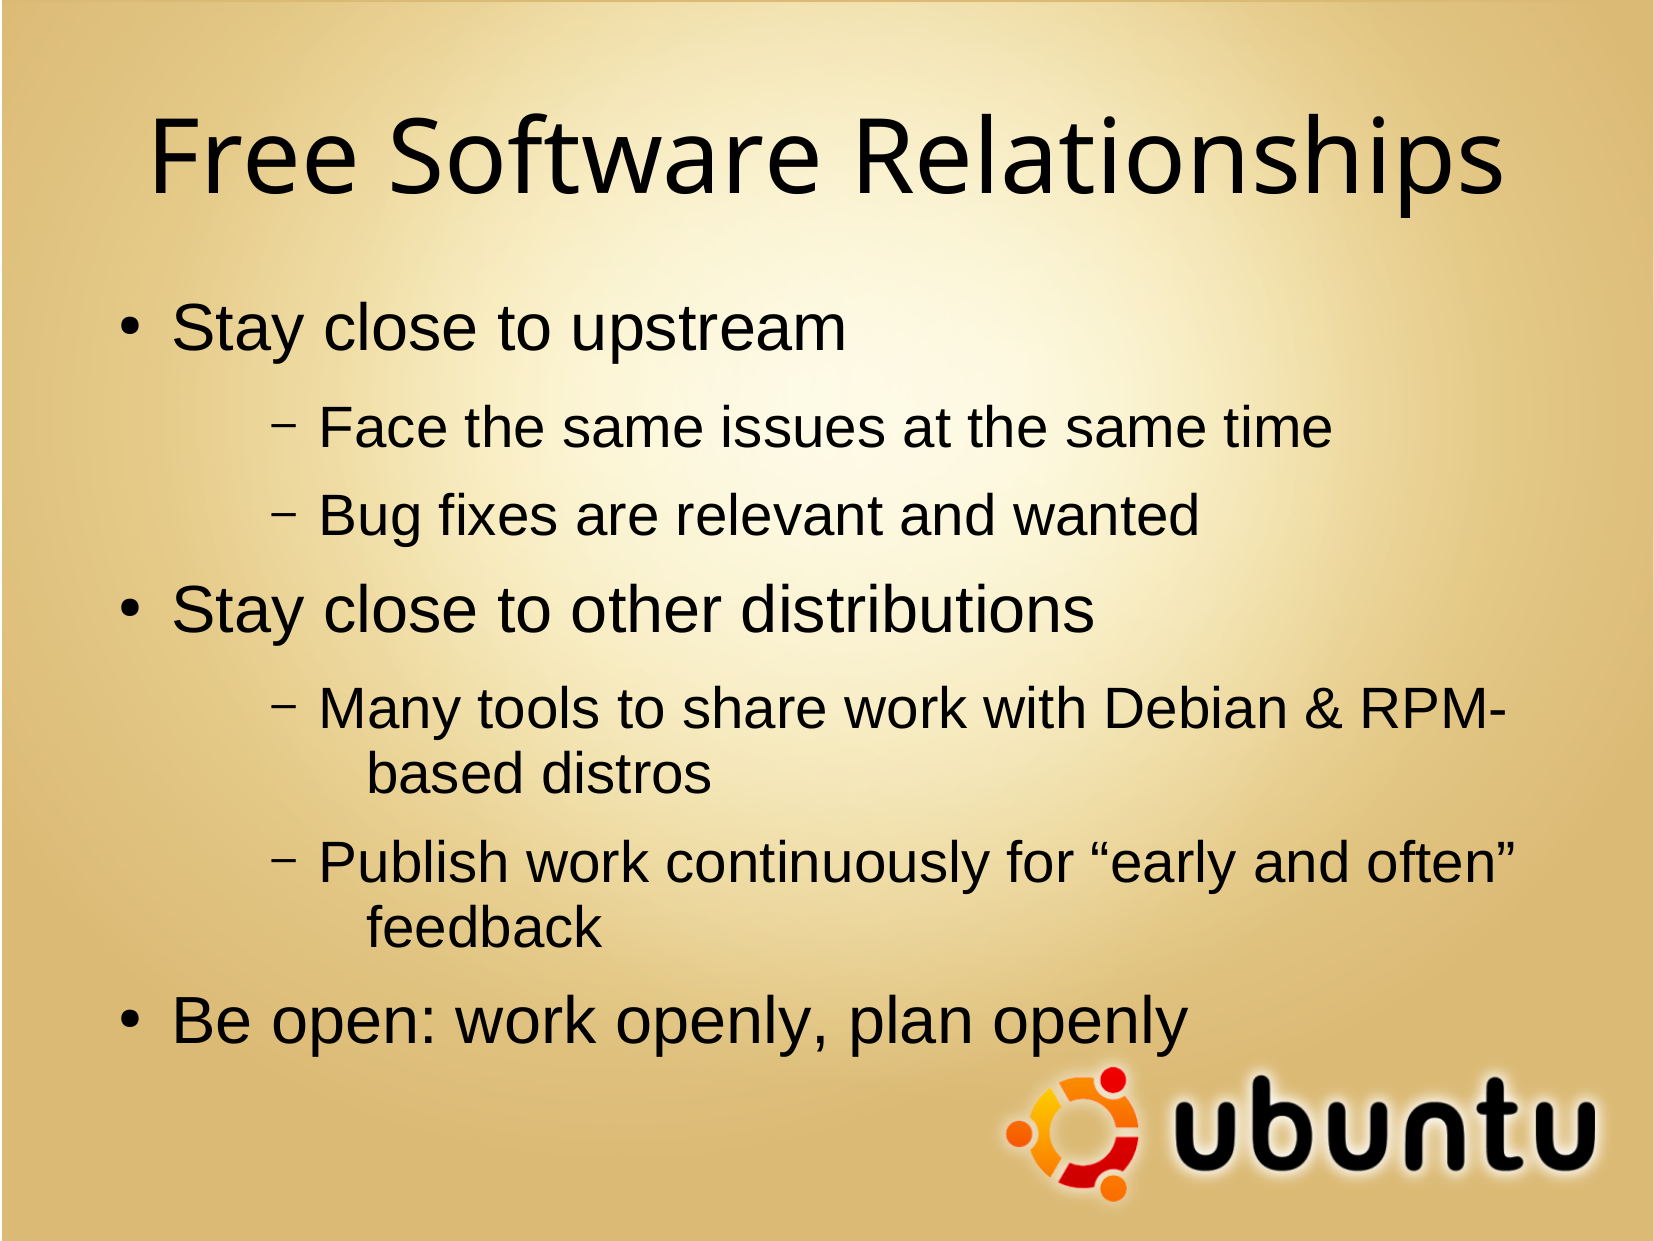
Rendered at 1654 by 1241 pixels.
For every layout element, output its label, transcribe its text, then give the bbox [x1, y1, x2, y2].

list Stay close to upstream Face the same issues at the same time Bug fixes are relevant and wanted Stay close to other distributions Many tools to share work with Debian & RPM-based distros Publish work continuously for “early and often” feedback Be open: work openly, plan openly [82, 290, 1571, 1109]
title Free Software Relationships [82, 49, 1571, 257]
picture [2, 0, 1654, 1241]
